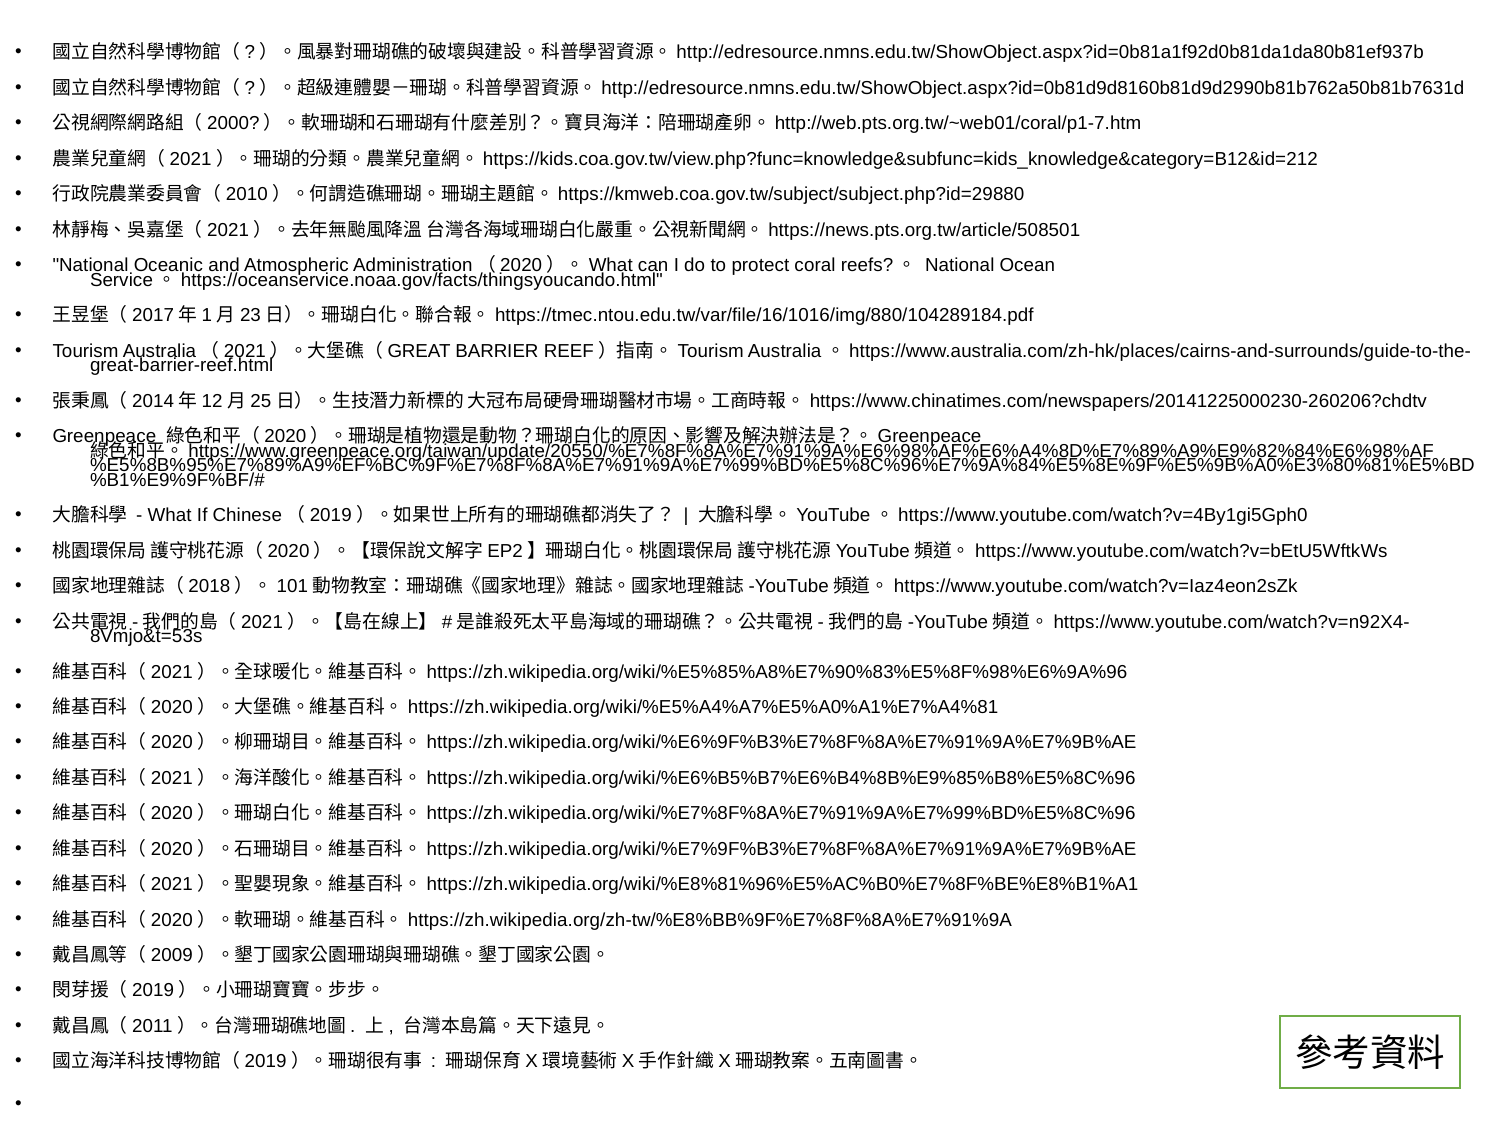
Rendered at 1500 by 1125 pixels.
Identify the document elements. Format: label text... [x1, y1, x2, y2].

text_box 參考資料 [1280, 1016, 1460, 1088]
list 國立自然科學博物館（?）。風暴對珊瑚礁的破壞與建設。科普學習資源。http://edresource.nmns.edu.tw/ShowObject.aspx?id=0b81a1f92d0b81da1da80b81ef937b 國立自然科學博物館（?）。超級連體嬰－珊瑚。科普學習資源。http://edresource.nmns.edu.tw/ShowObject.aspx?id=0b81d9d8160b81d9d2990b81b762a50b81b7631d 公視網際網路組（2000?）。軟珊瑚和石珊瑚有什麼差別？。寶貝海洋：陪珊瑚產卵。http://web.pts.org.tw/~web01/coral/p1-7.htm 農業兒童網（2021）。珊瑚的分類。農業兒童網。https://kids.coa.gov.tw/view.php?func=knowledge&subfunc=kids_knowledge&category=B12&id=212 行政院農業委員會（2010）。何謂造礁珊瑚。珊瑚主題館。https://kmweb.coa.gov.tw/subject/subject.php?id=29880 林靜梅、吳嘉堡（2021）。去年無颱風降溫 台灣各海域珊瑚白化嚴重。公視新聞網。https://news.pts.org.tw/article/508501 "National Oceanic and Atmospheric Administration（2020）。What can I do to protect coral reefs?。 National Ocean Service。https://oceanservice.noaa.gov/facts/thingsyoucando.html" 王昱堡（2017年1月23日）。珊瑚白化。聯合報。https://tmec.ntou.edu.tw/var/file/16/1016/img/880/104289184.pdf Tourism Australia（2021）。大堡礁（GREAT BARRIER REEF）指南。Tourism Australia。https://www.australia.com/zh-hk/places/cairns-and-surrounds/guide-to-the-great-barrier-reef.html 張秉鳳（2014年12月25日）。生技潛力新標的 大冠布局硬骨珊瑚醫材市場。工商時報。https://www.chinatimes.com/newspapers/20141225000230-260206?chdtv Greenpeace 綠色和平（2020）。珊瑚是植物還是動物？珊瑚白化的原因、影響及解決辦法是？。Greenpeace 綠色和平。https://www.greenpeace.org/taiwan/update/20550/%E7%8F%8A%E7%91%9A%E6%98%AF%E6%A4%8D%E7%89%A9%E9%82%84%E6%98%AF%E5%8B%95%E7%89%A9%EF%BC%9F%E7%8F%8A%E7%91%9A%E7%99%BD%E5%8C%96%E7%9A%84%E5%8E%9F%E5%9B%A0%E3%80%81%E5%BD%B1%E9%9F%BF/# 大膽科學 - What If Chinese（2019）。如果世上所有的珊瑚礁都消失了？ | 大膽科學。YouTube。https://www.youtube.com/watch?v=4By1gi5Gph0 桃園環保局 護守桃花源（2020）。【環保說文解字EP2】珊瑚白化。桃園環保局 護守桃花源YouTube頻道。https://www.youtube.com/watch?v=bEtU5WftkWs 國家地理雜誌（2018）。101動物教室：珊瑚礁《國家地理》雜誌。國家地理雜誌-YouTube頻道。https://www.youtube.com/watch?v=Iaz4eon2sZk 公共電視-我們的島（2021）。【島在線上】#是誰殺死太平島海域的珊瑚礁？。公共電視-我們的島-YouTube頻道。https://www.youtube.com/watch?v=n92X4-8Vmjo&t=53s 維基百科（2021）。全球暖化。維基百科。https://zh.wikipedia.org/wiki/%E5%85%A8%E7%90%83%E5%8F%98%E6%9A%96 維基百科（2020）。大堡礁。維基百科。https://zh.wikipedia.org/wiki/%E5%A4%A7%E5%A0%A1%E7%A4%81 維基百科（2020）。柳珊瑚目。維基百科。https://zh.wikipedia.org/wiki/%E6%9F%B3%E7%8F%8A%E7%91%9A%E7%9B%AE 維基百科（2021）。海洋酸化。維基百科。https://zh.wikipedia.org/wiki/%E6%B5%B7%E6%B4%8B%E9%85%B8%E5%8C%96 維基百科（2020）。珊瑚白化。維基百科。https://zh.wikipedia.org/wiki/%E7%8F%8A%E7%91%9A%E7%99%BD%E5%8C%96 維基百科（2020）。石珊瑚目。維基百科。https://zh.wikipedia.org/wiki/%E7%9F%B3%E7%8F%8A%E7%91%9A%E7%9B%AE 維基百科（2021）。聖嬰現象。維基百科。https://zh.wikipedia.org/wiki/%E8%81%96%E5%AC%B0%E7%8F%BE%E8%B1%A1 維基百科（2020）。軟珊瑚。維基百科。https://zh.wikipedia.org/zh-tw/%E8%BB%9F%E7%8F%8A%E7%91%9A 戴昌鳳等（2009）。墾丁國家公園珊瑚與珊瑚礁。墾丁國家公園。 閔芽援（2019）。小珊瑚寶寶。步步。 戴昌鳳（2011）。台灣珊瑚礁地圖. 上, 台灣本島篇。天下遠見。 國立海洋科技博物館（2019）。珊瑚很有事 : 珊瑚保育X環境藝術X手作針織X珊瑚教案。五南圖書。 [0, 40, 1500, 1125]
